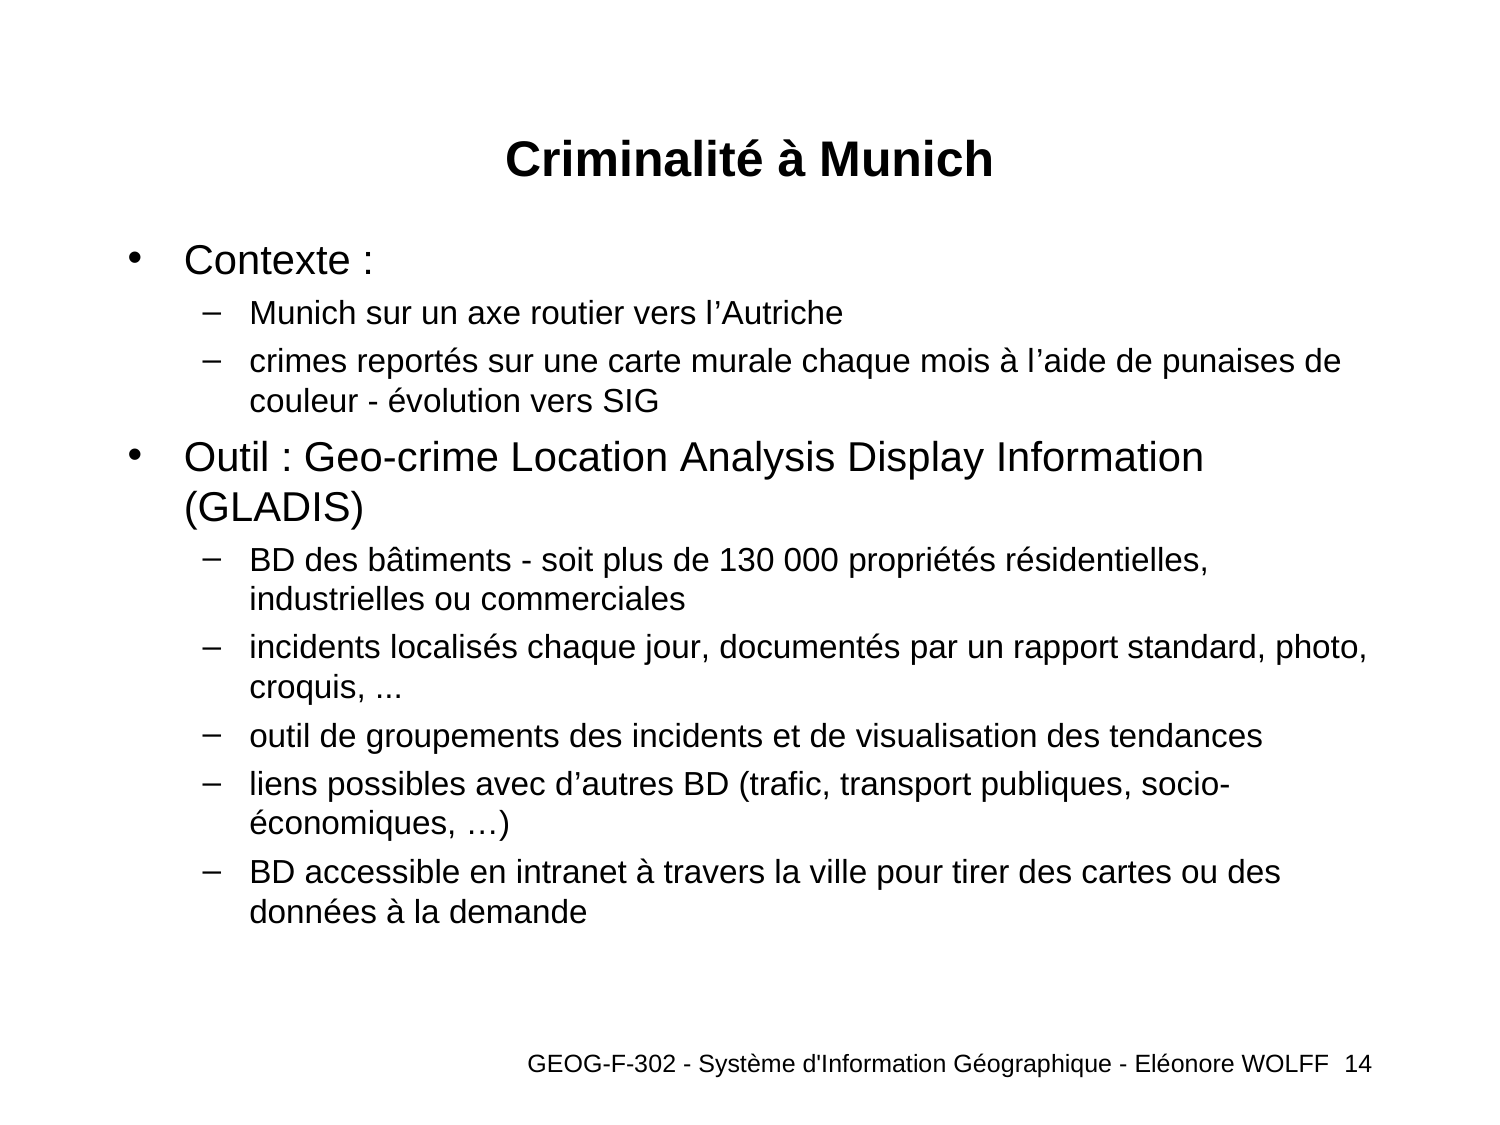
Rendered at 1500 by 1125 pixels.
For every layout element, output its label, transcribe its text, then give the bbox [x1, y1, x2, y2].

title Criminalité à Munich [112, 99, 1388, 213]
list Contexte : Munich sur un axe routier vers l’Autriche crimes reportés sur une carte murale chaque mois à l’aide de punaises de couleur - évolution vers SIG Outil : Geo-crime Location Analysis Display Information (GLADIS) BD des bâtiments - soit plus de 130 000 propriétés résidentielles, industrielles ou commerciales incidents localisés chaque jour, documentés par un rapport standard, photo, croquis, ... outil de groupements des incidents et de visualisation des tendances liens possibles avec d’autres BD (trafic, transport publiques, socio-économiques, …) BD accessible en intranet à travers la ville pour tirer des cartes ou des données à la demande [112, 224, 1388, 1026]
text_box <number> [1074, 1026, 1388, 1101]
text_box GEOG-F-302 - Système d'Information Géographique - Eléonore WOLFF [512, 1026, 988, 1101]
